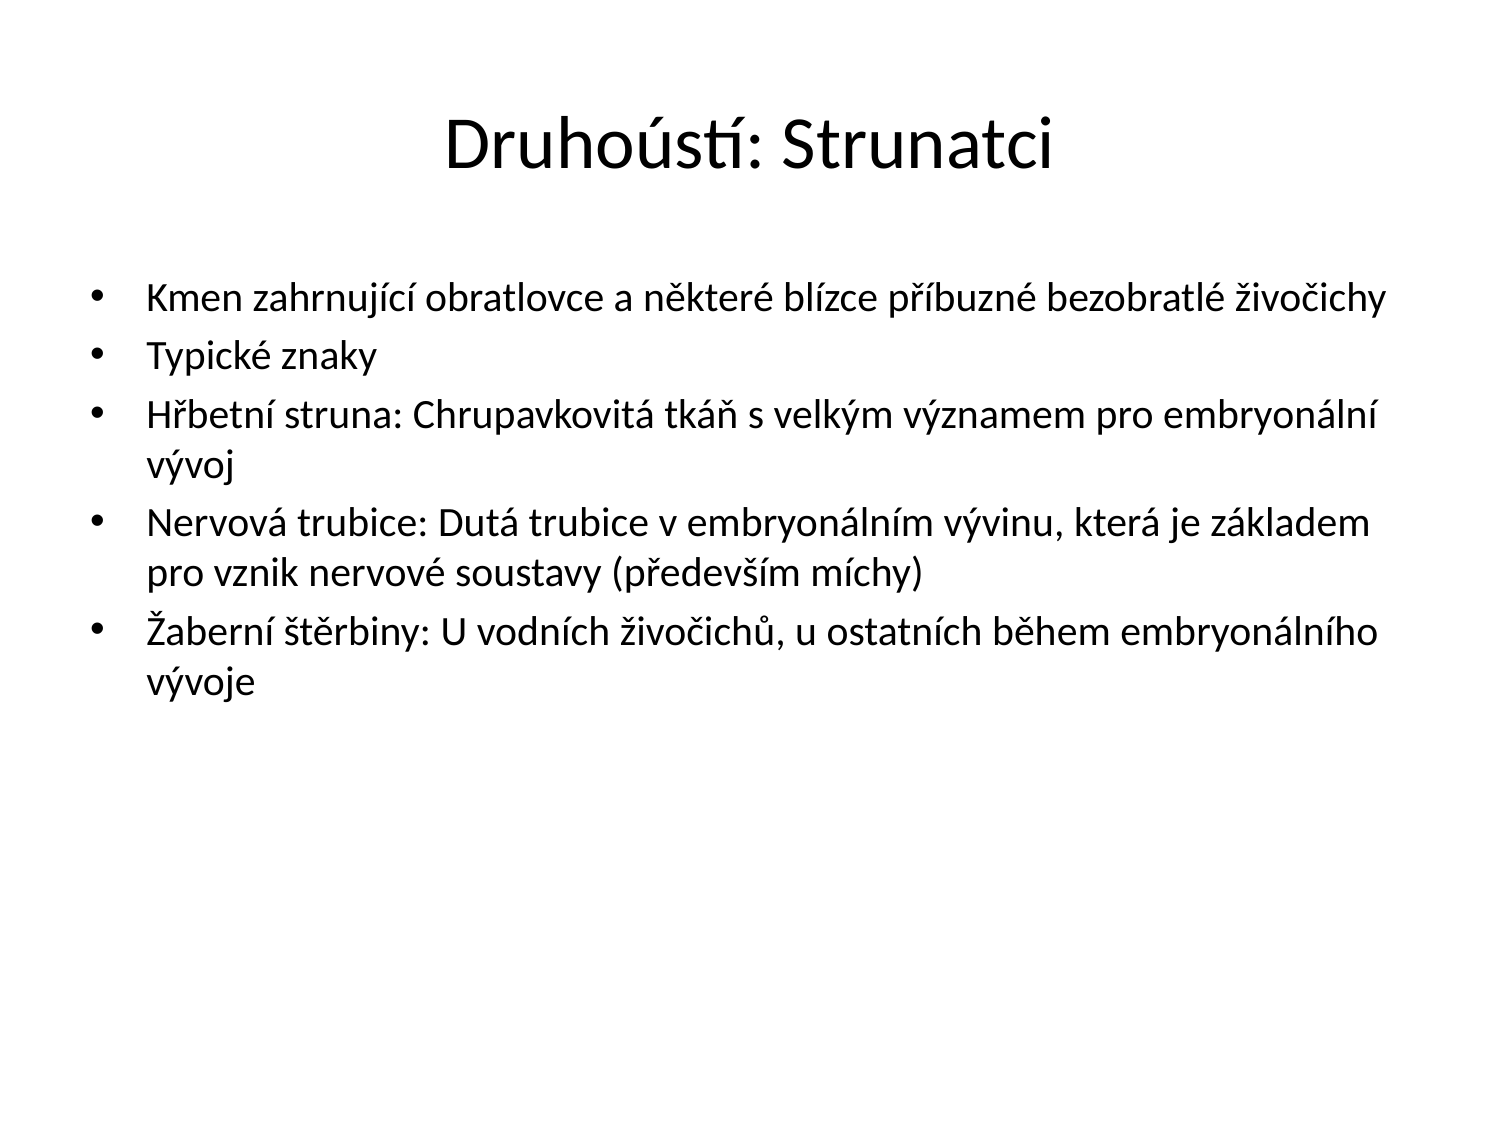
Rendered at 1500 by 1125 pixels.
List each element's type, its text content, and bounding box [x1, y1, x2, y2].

list Kmen zahrnující obratlovce a některé blízce příbuzné bezobratlé živočichy Typické znaky Hřbetní struna: Chrupavkovitá tkáň s velkým významem pro embryonální vývoj Nervová trubice: Dutá trubice v embryonálním vývinu, která je základem pro vznik nervové soustavy (především míchy) Žaberní štěrbiny: U vodních živočichů, u ostatních během embryonálního vývoje [75, 262, 1425, 1005]
title Druhoústí: Strunatci [75, 45, 1425, 233]
